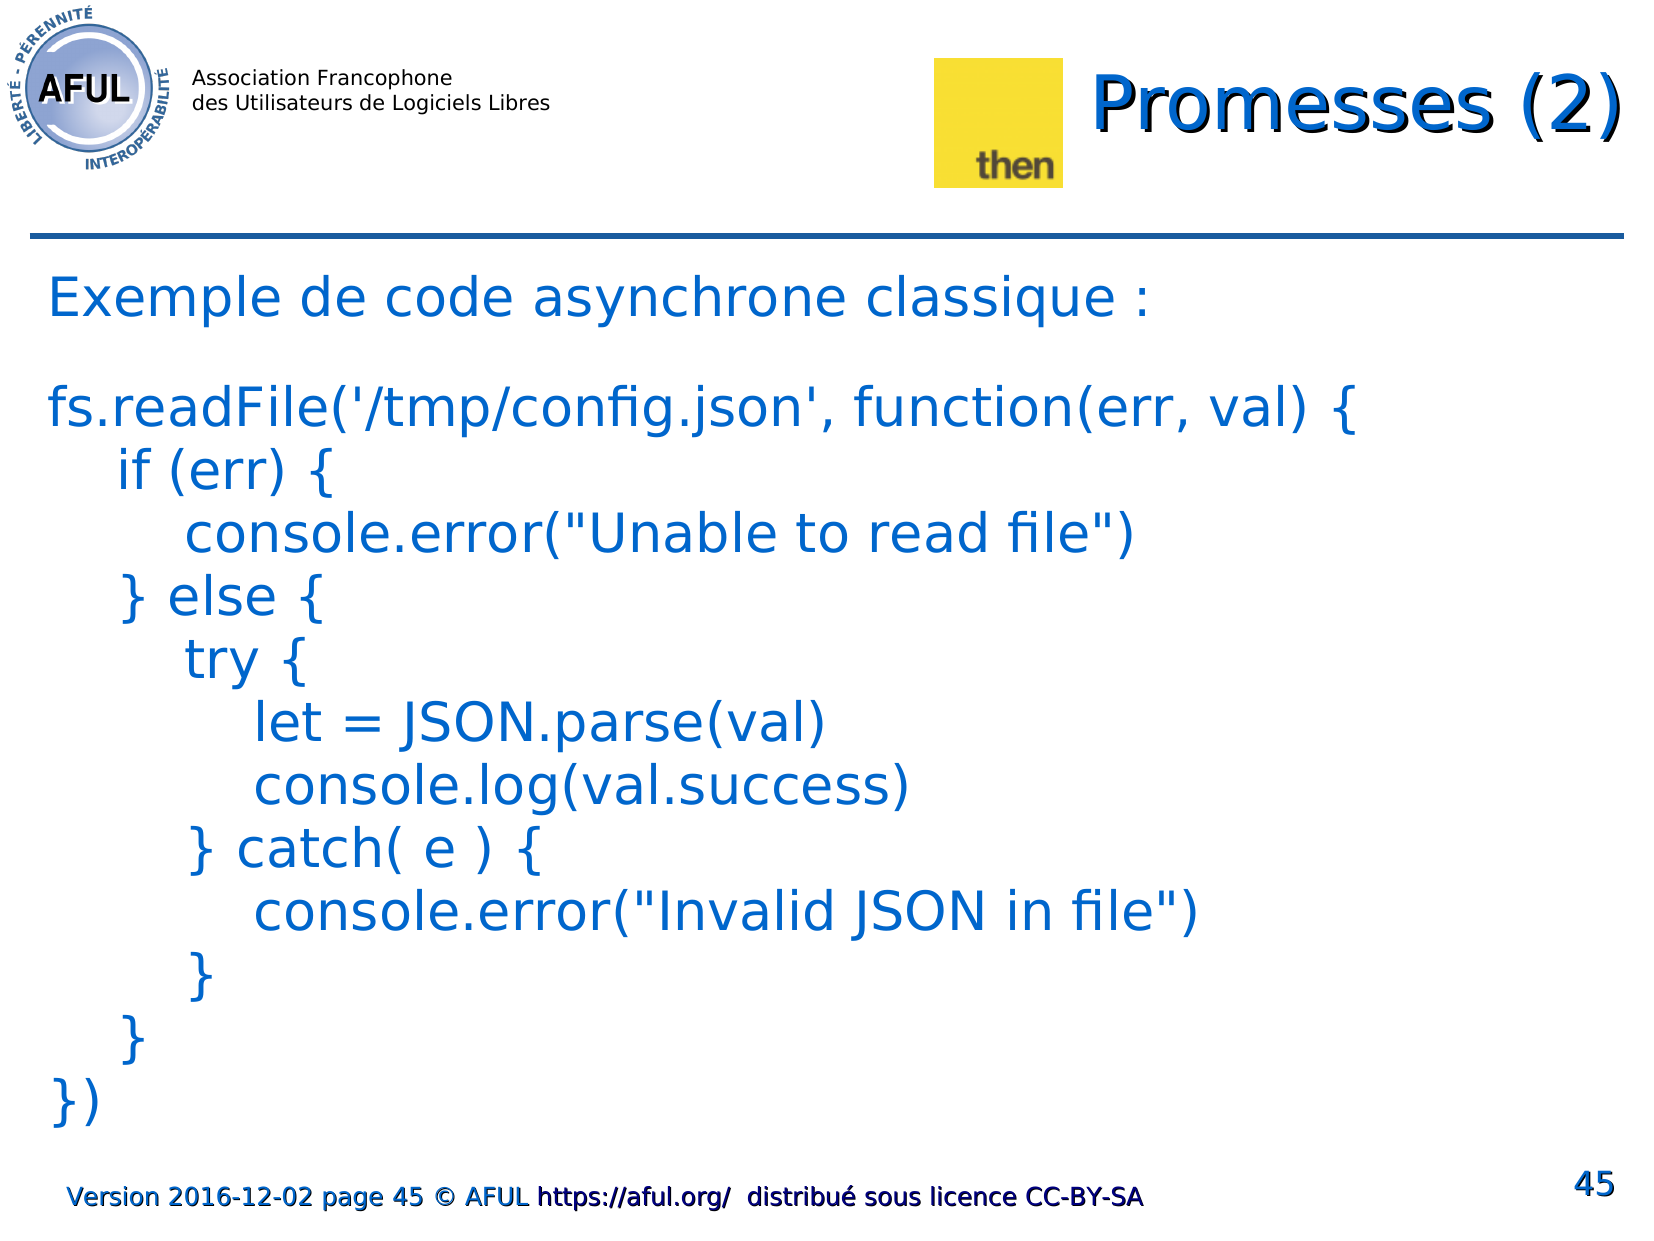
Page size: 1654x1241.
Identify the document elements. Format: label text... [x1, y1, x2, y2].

list Exemple de code asynchrone classique : fs.readFile('/tmp/config.json', function(err, val) { if (err) { console.error("Unable to read file") } else { try { let = JSON.parse(val) console.log(val.success) } catch( e ) { console.error("Invalid JSON in file") } } }) [47, 265, 1595, 1211]
picture [934, 58, 1063, 188]
title Promesses (2) [501, 0, 1625, 207]
picture [0, 0, 178, 178]
